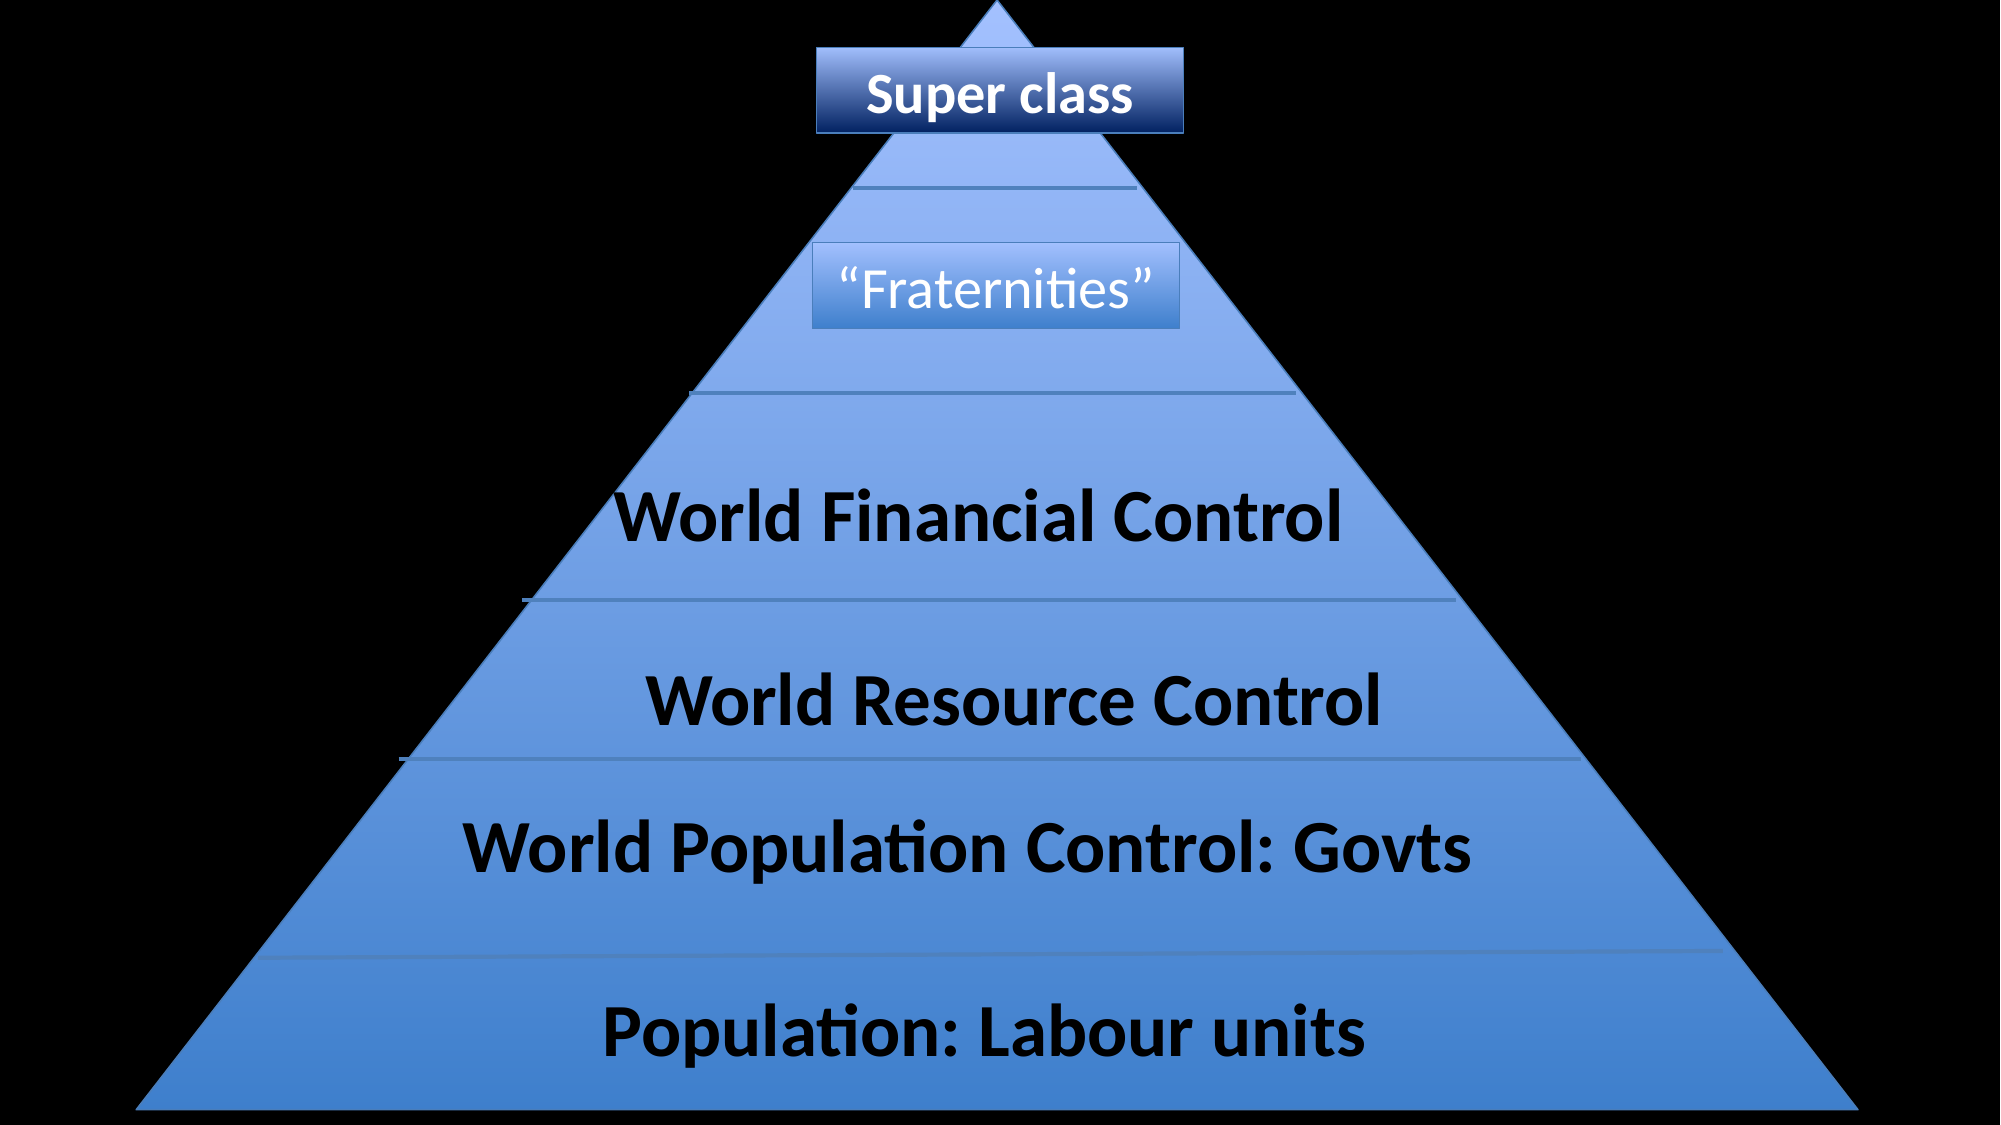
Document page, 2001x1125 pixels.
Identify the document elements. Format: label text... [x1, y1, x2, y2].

text_box [640, 134, 1354, 459]
text_box [136, 467, 1858, 1110]
text_box World Resource Control [508, 642, 1521, 748]
text_box World Population Control: Govts [397, 789, 1539, 895]
text_box World Financial Control [598, 459, 1360, 565]
text_box “Fraternities” [812, 242, 1180, 329]
text_box Population: Labour units [478, 973, 1491, 1079]
text_box [960, 0, 1034, 47]
text_box Super class [816, 47, 1184, 134]
